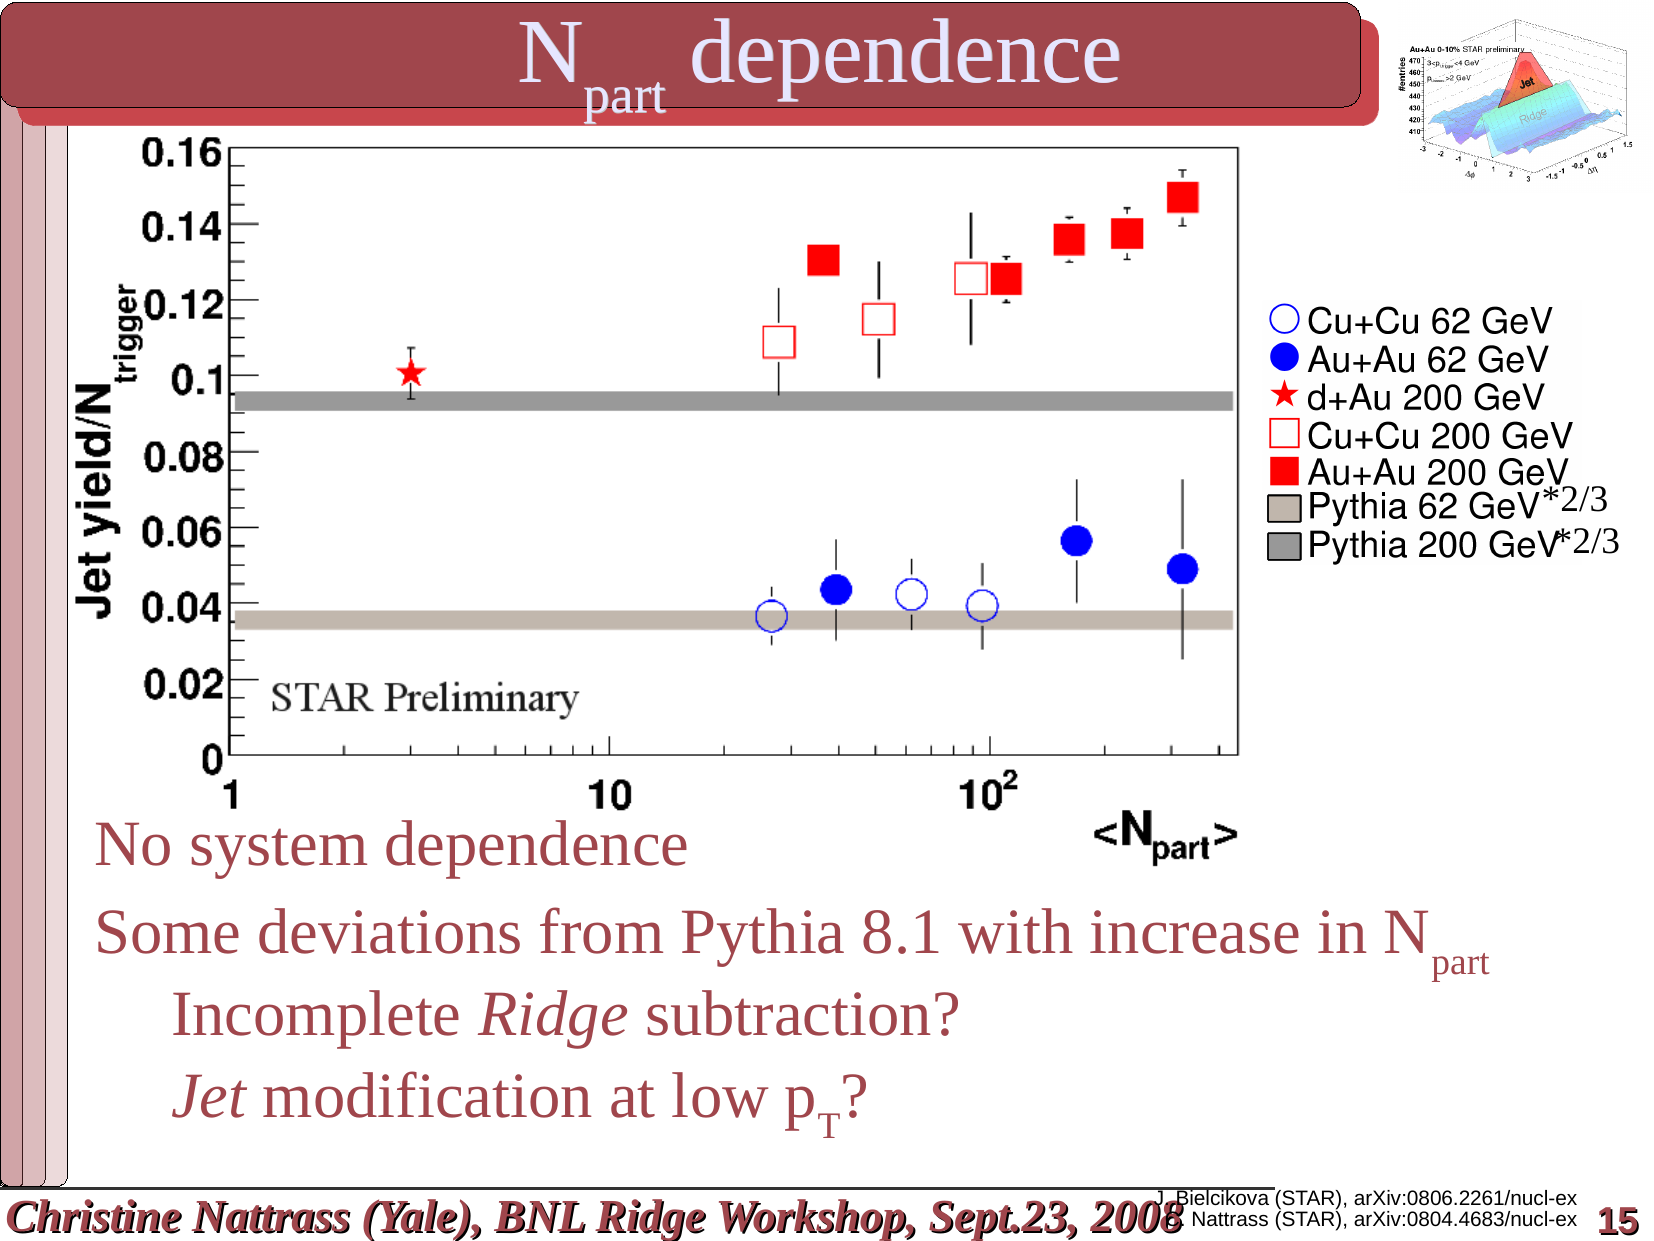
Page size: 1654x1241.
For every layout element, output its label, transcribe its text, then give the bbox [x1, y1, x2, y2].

picture [1398, 0, 1653, 193]
text_box *2/3 [1526, 470, 1642, 528]
picture [70, 136, 1254, 876]
list No system dependence Some deviations from Pythia 8.1 with increase in Npart Incomplete Ridge subtraction? Jet modification at low pT? [76, 825, 1644, 1205]
picture [1262, 300, 1582, 565]
title Npart dependence [76, 0, 1398, 125]
text_box *2/3 [1538, 512, 1653, 570]
text_box J. Bielcikova (STAR), arXiv:0806.2261/nucl-ex C. Nattrass (STAR), arXiv:0804.4683/nucl-ex [1076, 1205, 1593, 1241]
